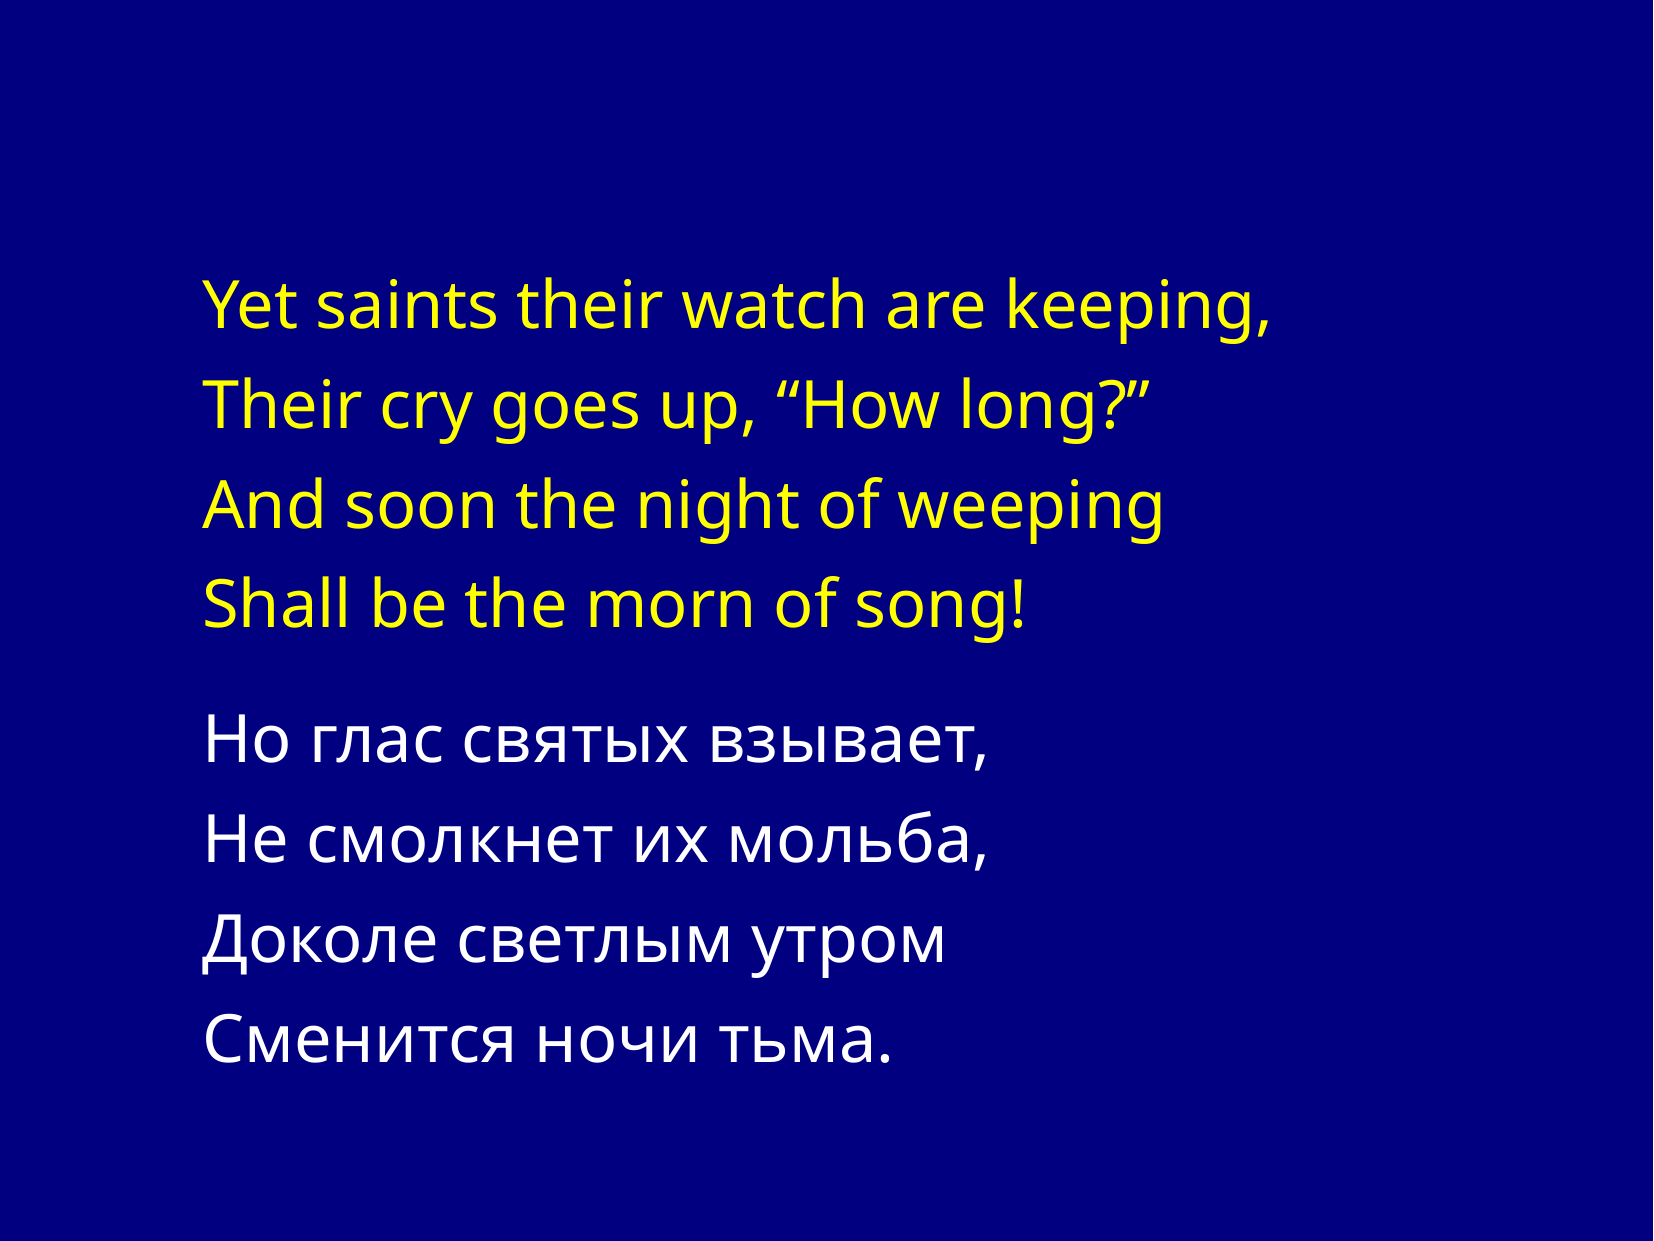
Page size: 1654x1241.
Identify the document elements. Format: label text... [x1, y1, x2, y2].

text_box Но глас святых взывает, Не смолкнет их мольба, Доколе светлым утром Сменится ночи тьма. [75, 675, 1576, 1163]
text_box Yet saints their watch are keeping, Their cry goes up, “How long?” And soon the night of weeping Shall be the morn of song! [75, 150, 1576, 638]
